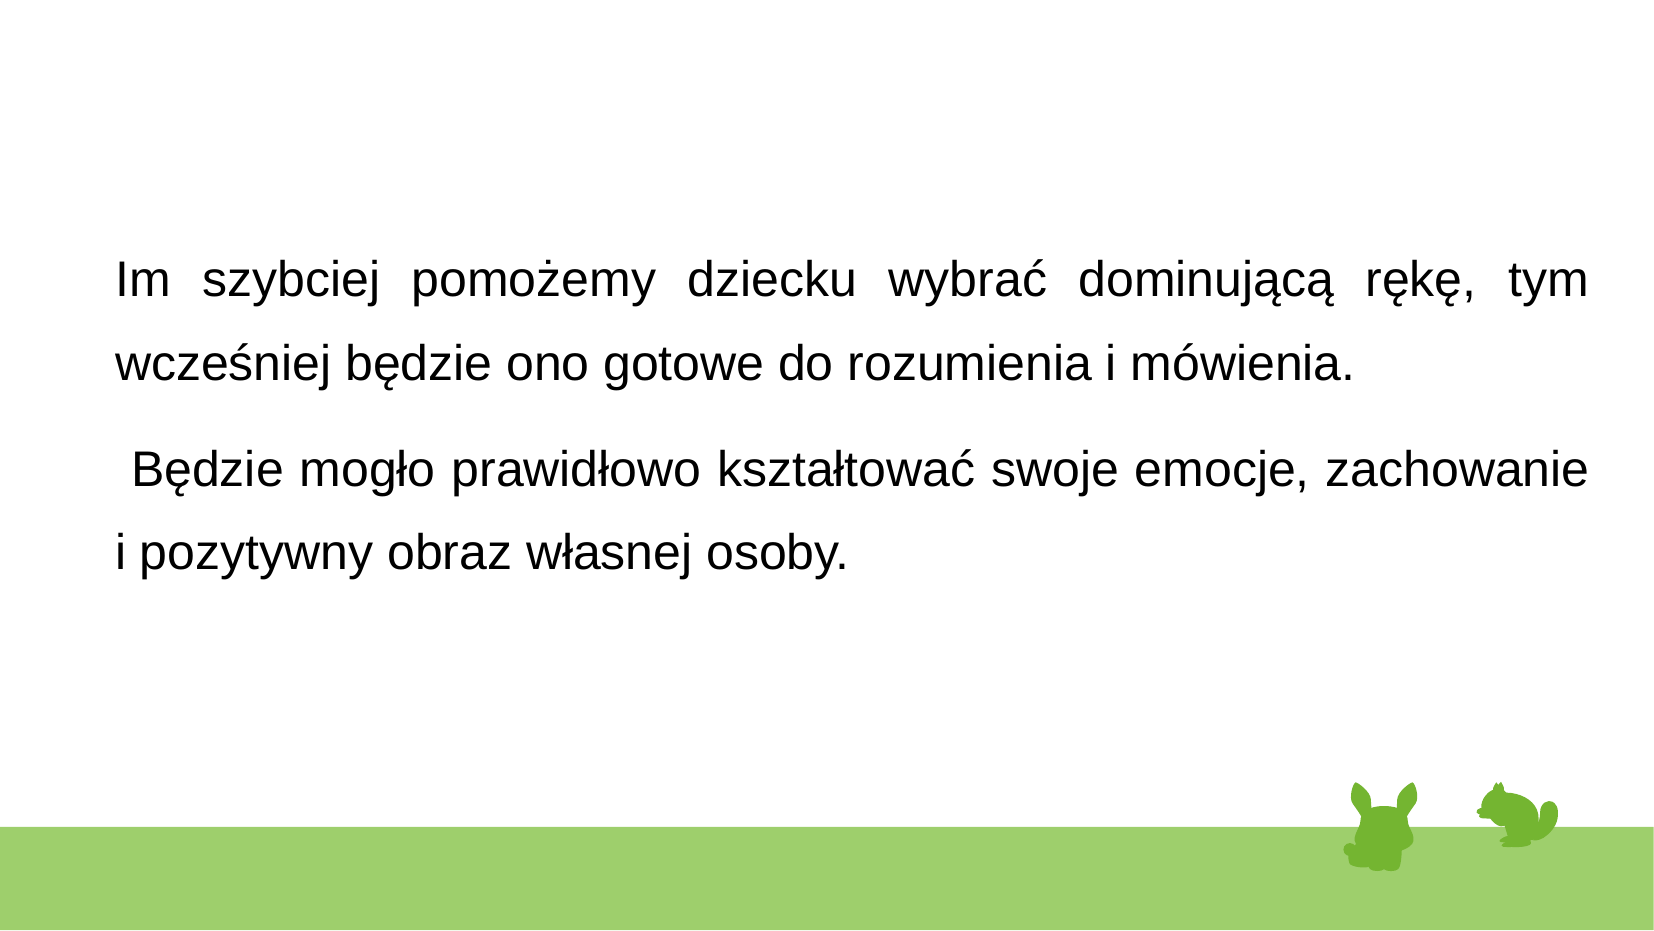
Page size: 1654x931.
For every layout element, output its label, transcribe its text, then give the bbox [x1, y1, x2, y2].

list Im szybciej pomożemy dziecku wybrać dominującą rękę, tym wcześniej będzie ono gotowe do rozumienia i mówienia. Będzie mogło prawidłowo kształtować swoje emocje, zachowanie i pozytywny obraz własnej osoby. [115, 223, 1592, 756]
